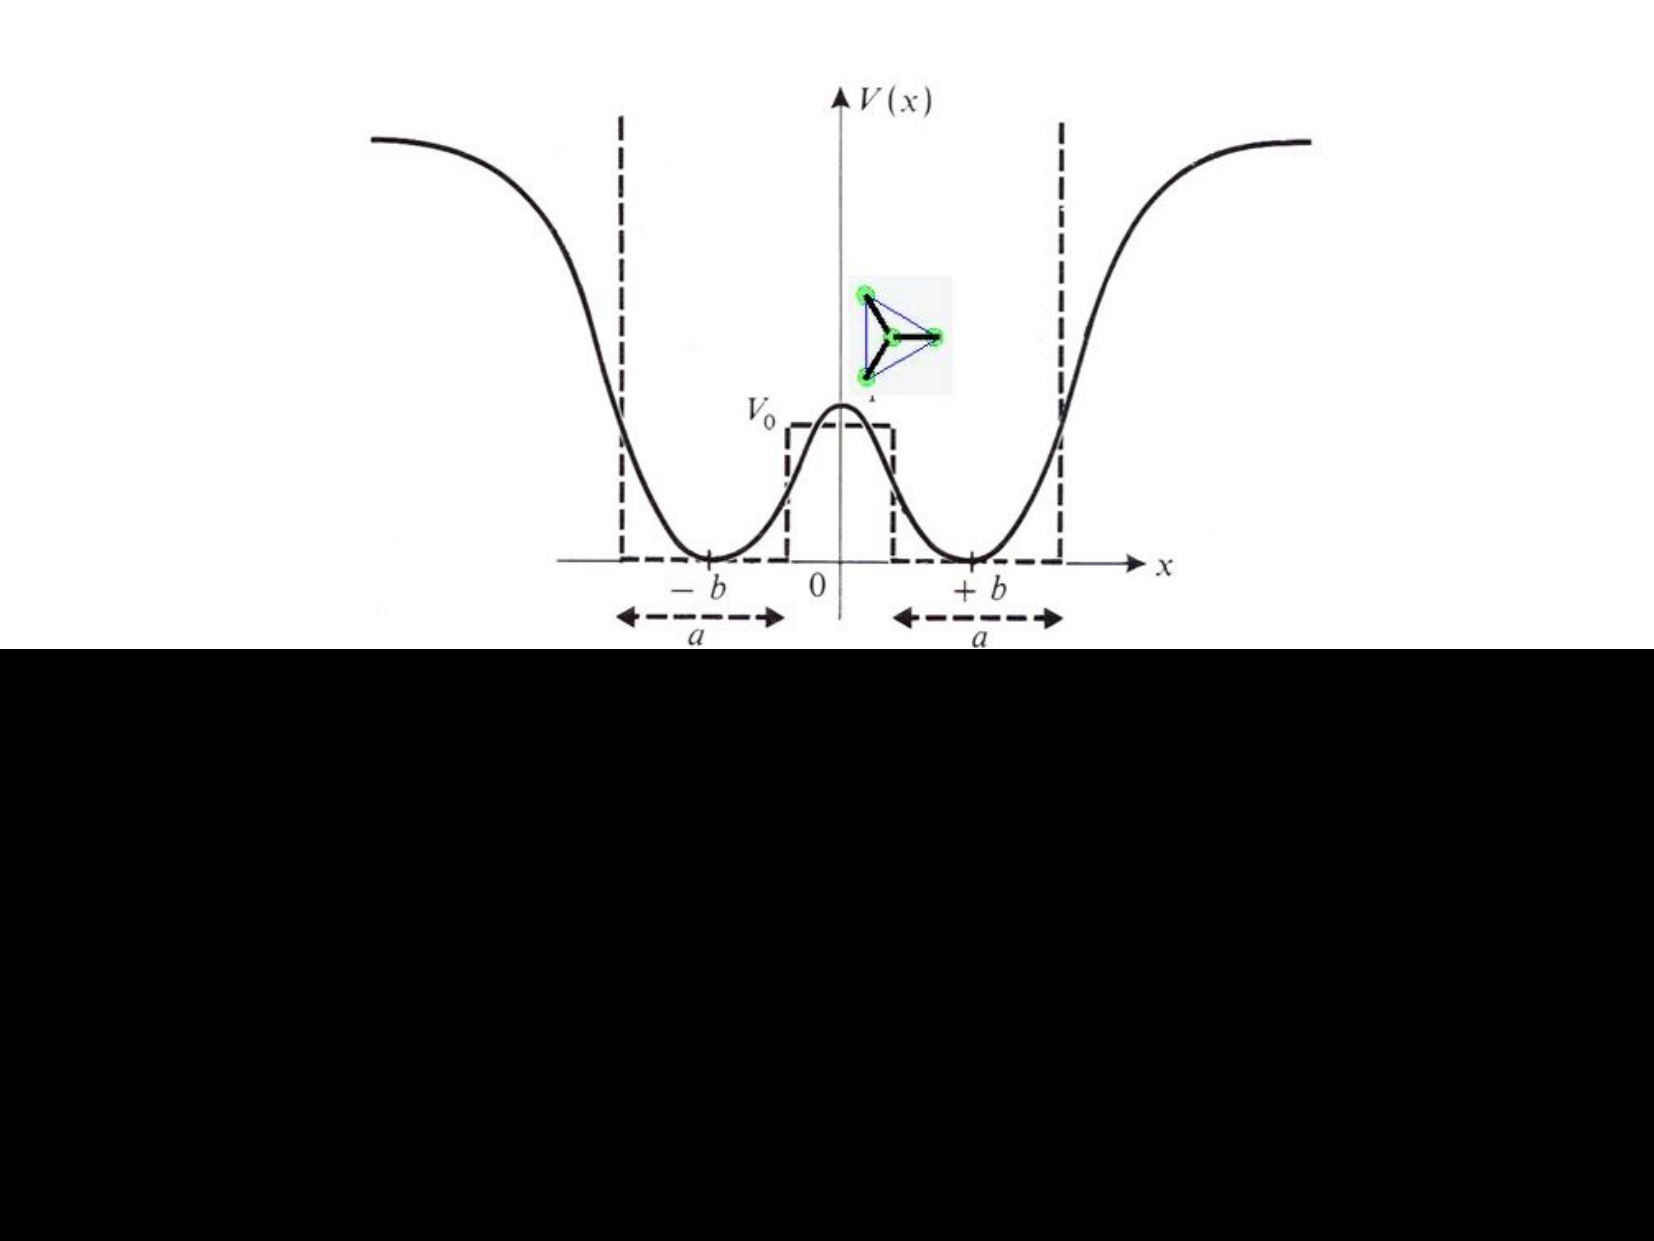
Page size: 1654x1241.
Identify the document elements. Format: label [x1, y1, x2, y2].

picture [59, 0, 1639, 649]
text_box [0, 649, 1654, 1241]
